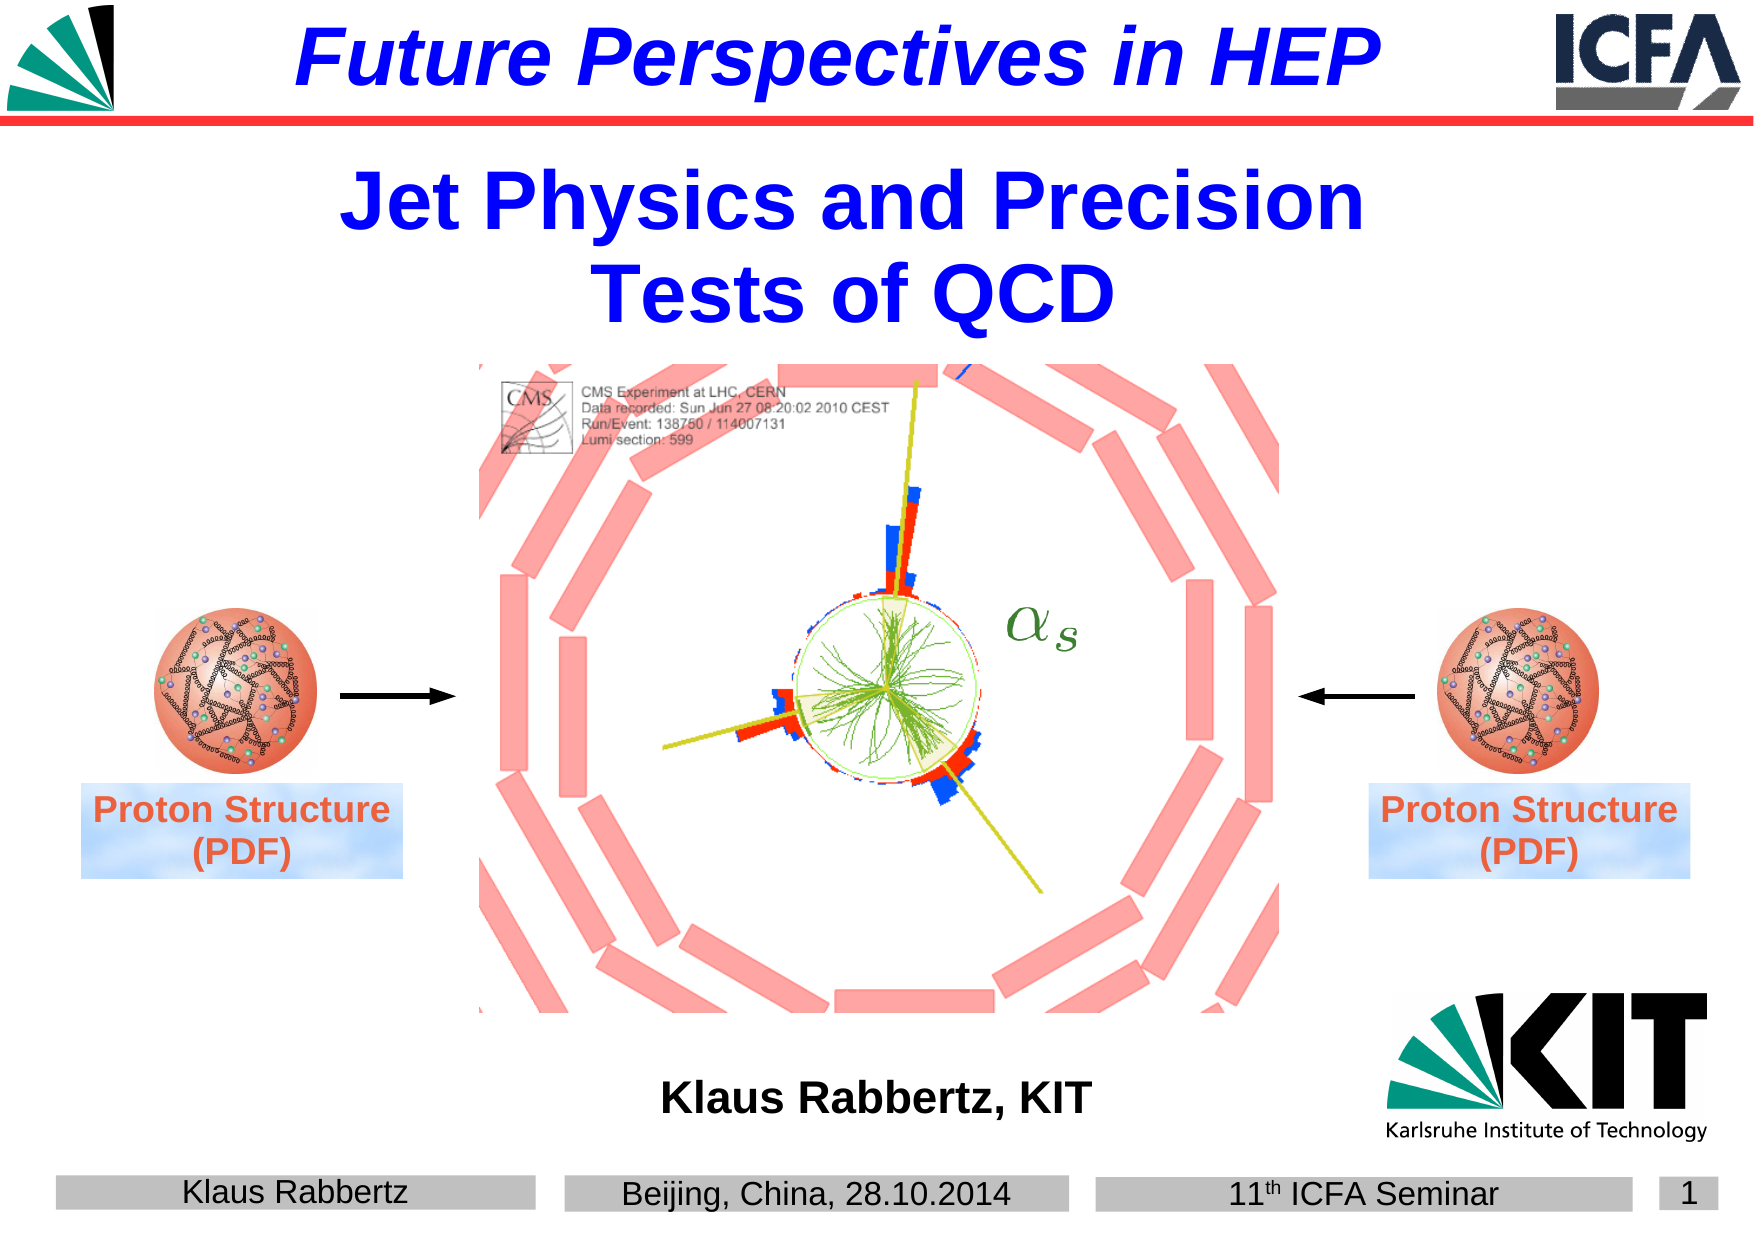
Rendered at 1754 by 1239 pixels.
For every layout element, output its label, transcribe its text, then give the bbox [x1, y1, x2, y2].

text_box Proton Structure (PDF) [81, 783, 403, 879]
picture [1387, 993, 1707, 1142]
picture [1437, 608, 1599, 774]
text_box Jet Physics and Precision Tests of QCD [328, 148, 1426, 347]
text_box Klaus Rabbertz, KIT [648, 1066, 1106, 1131]
text_box Proton Structure (PDF) [1368, 783, 1691, 879]
title Future Perspectives in HEP [123, 0, 1553, 114]
picture [7, 5, 114, 112]
picture [154, 608, 317, 774]
picture [479, 364, 1279, 1013]
picture [1556, 14, 1741, 110]
